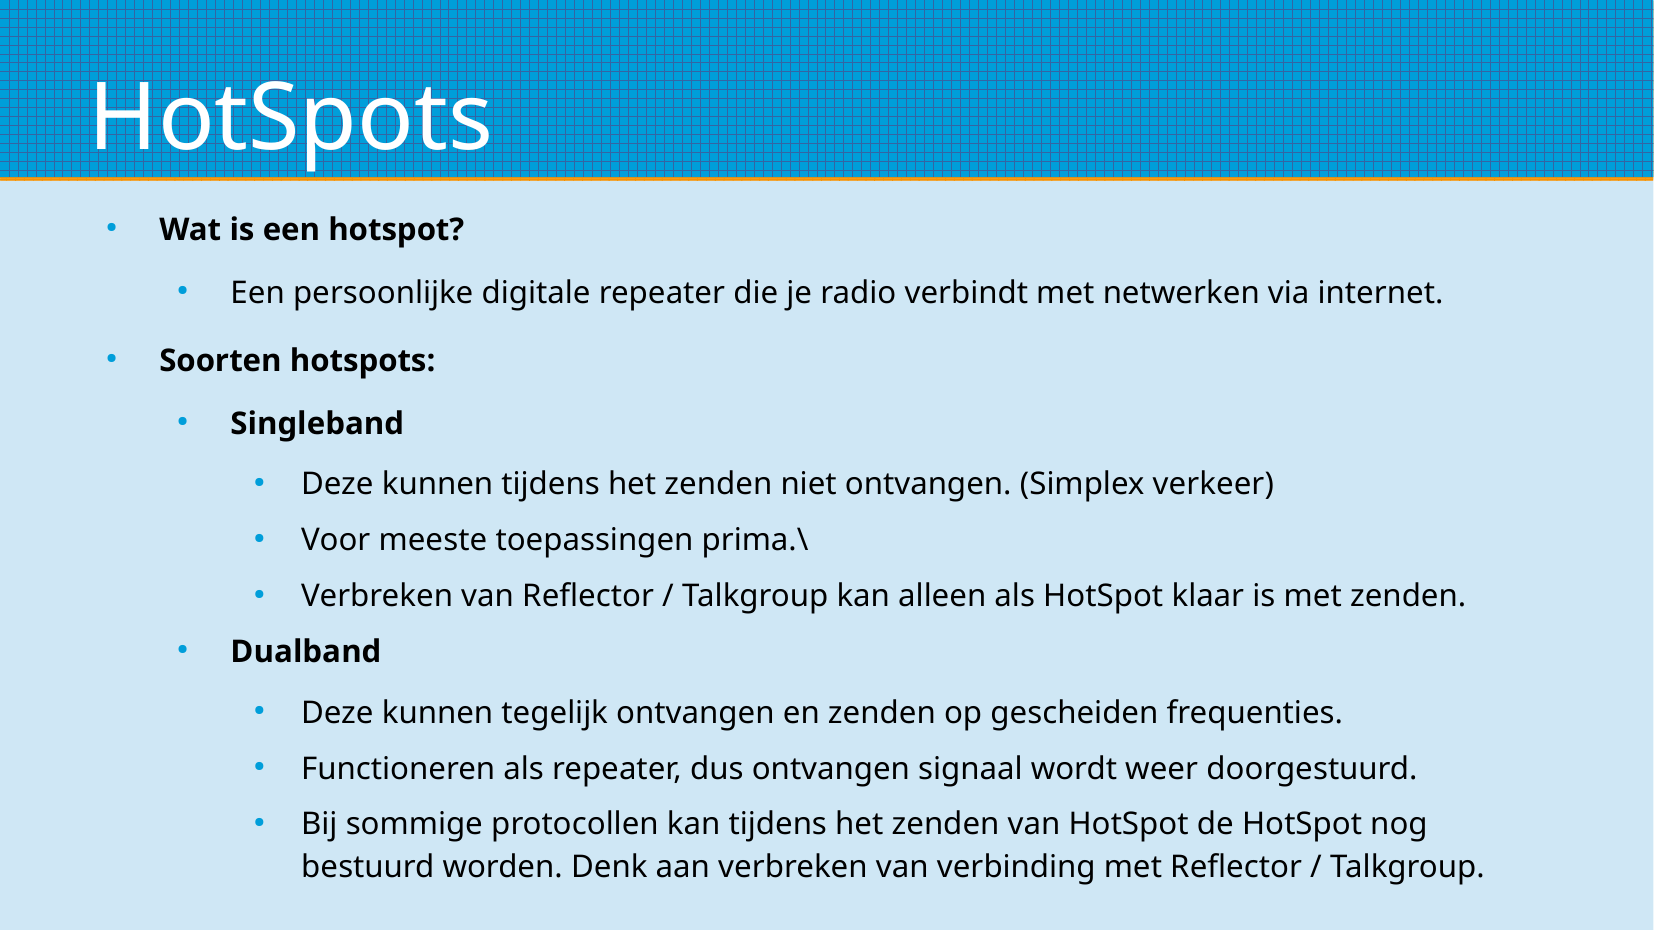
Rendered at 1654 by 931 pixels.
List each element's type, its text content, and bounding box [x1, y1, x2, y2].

list Wat is een hotspot? Een persoonlijke digitale repeater die je radio verbindt met netwerken via internet. Soorten hotspots: Singleband Deze kunnen tijdens het zenden niet ontvangen. (Simplex verkeer) Voor meeste toepassingen prima.\ Verbreken van Reflector / Talkgroup kan alleen als HotSpot klaar is met zenden. Dualband Deze kunnen tegelijk ontvangen en zenden op gescheiden frequenties. Functioneren als repeater, dus ontvangen signaal wordt weer doorgestuurd. Bij sommige protocollen kan tijdens het zenden van HotSpot de HotSpot nog bestuurd worden. Denk aan verbreken van verbinding met Reflector / Talkgroup. [88, 206, 1565, 916]
title HotSpots [88, 14, 1565, 178]
